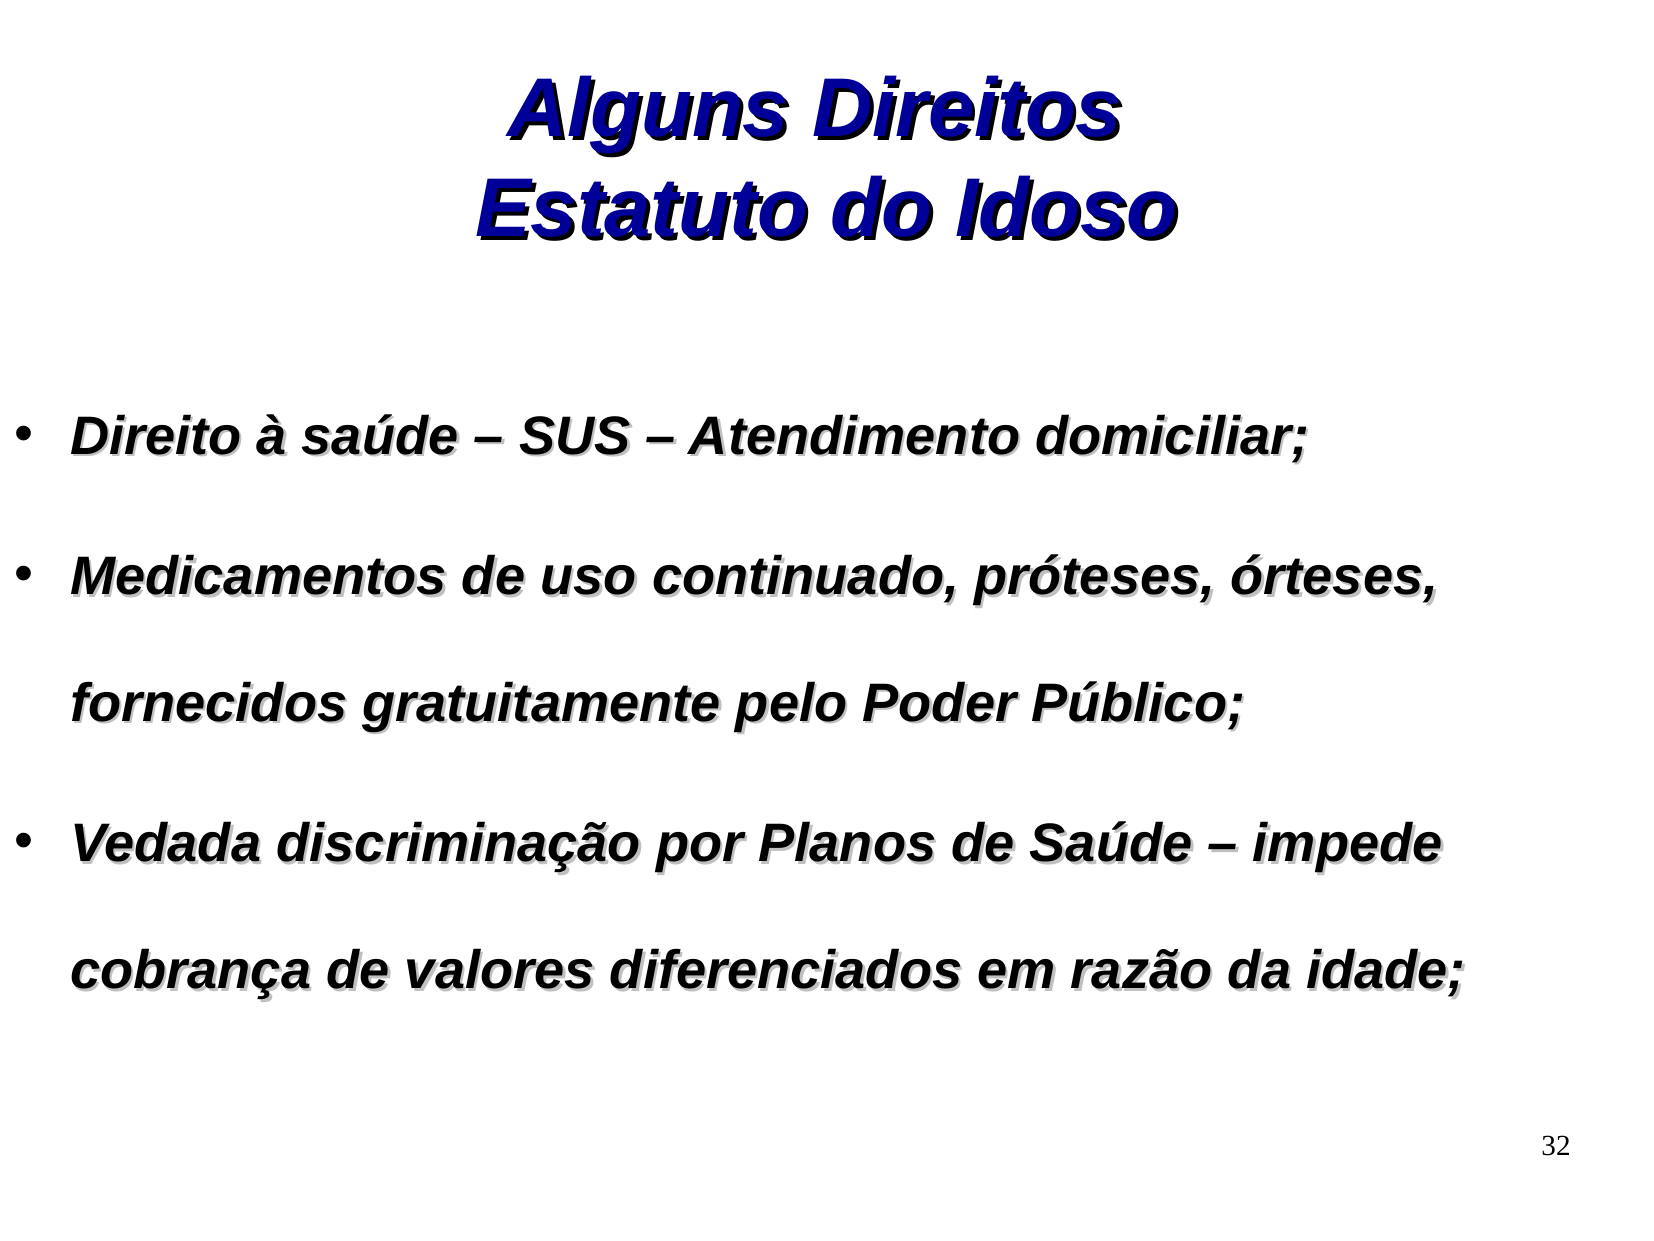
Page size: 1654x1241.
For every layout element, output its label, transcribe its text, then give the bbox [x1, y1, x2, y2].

list Direito à saúde – SUS – Atendimento domiciliar; Medicamentos de uso continuado, próteses, órteses, fornecidos gratuitamente pelo Poder Público; Vedada discriminação por Planos de Saúde – impede cobrança de valores diferenciados em razão da idade; [0, 330, 1613, 1241]
title Alguns Direitos Estatuto do Idoso [82, 34, 1571, 272]
